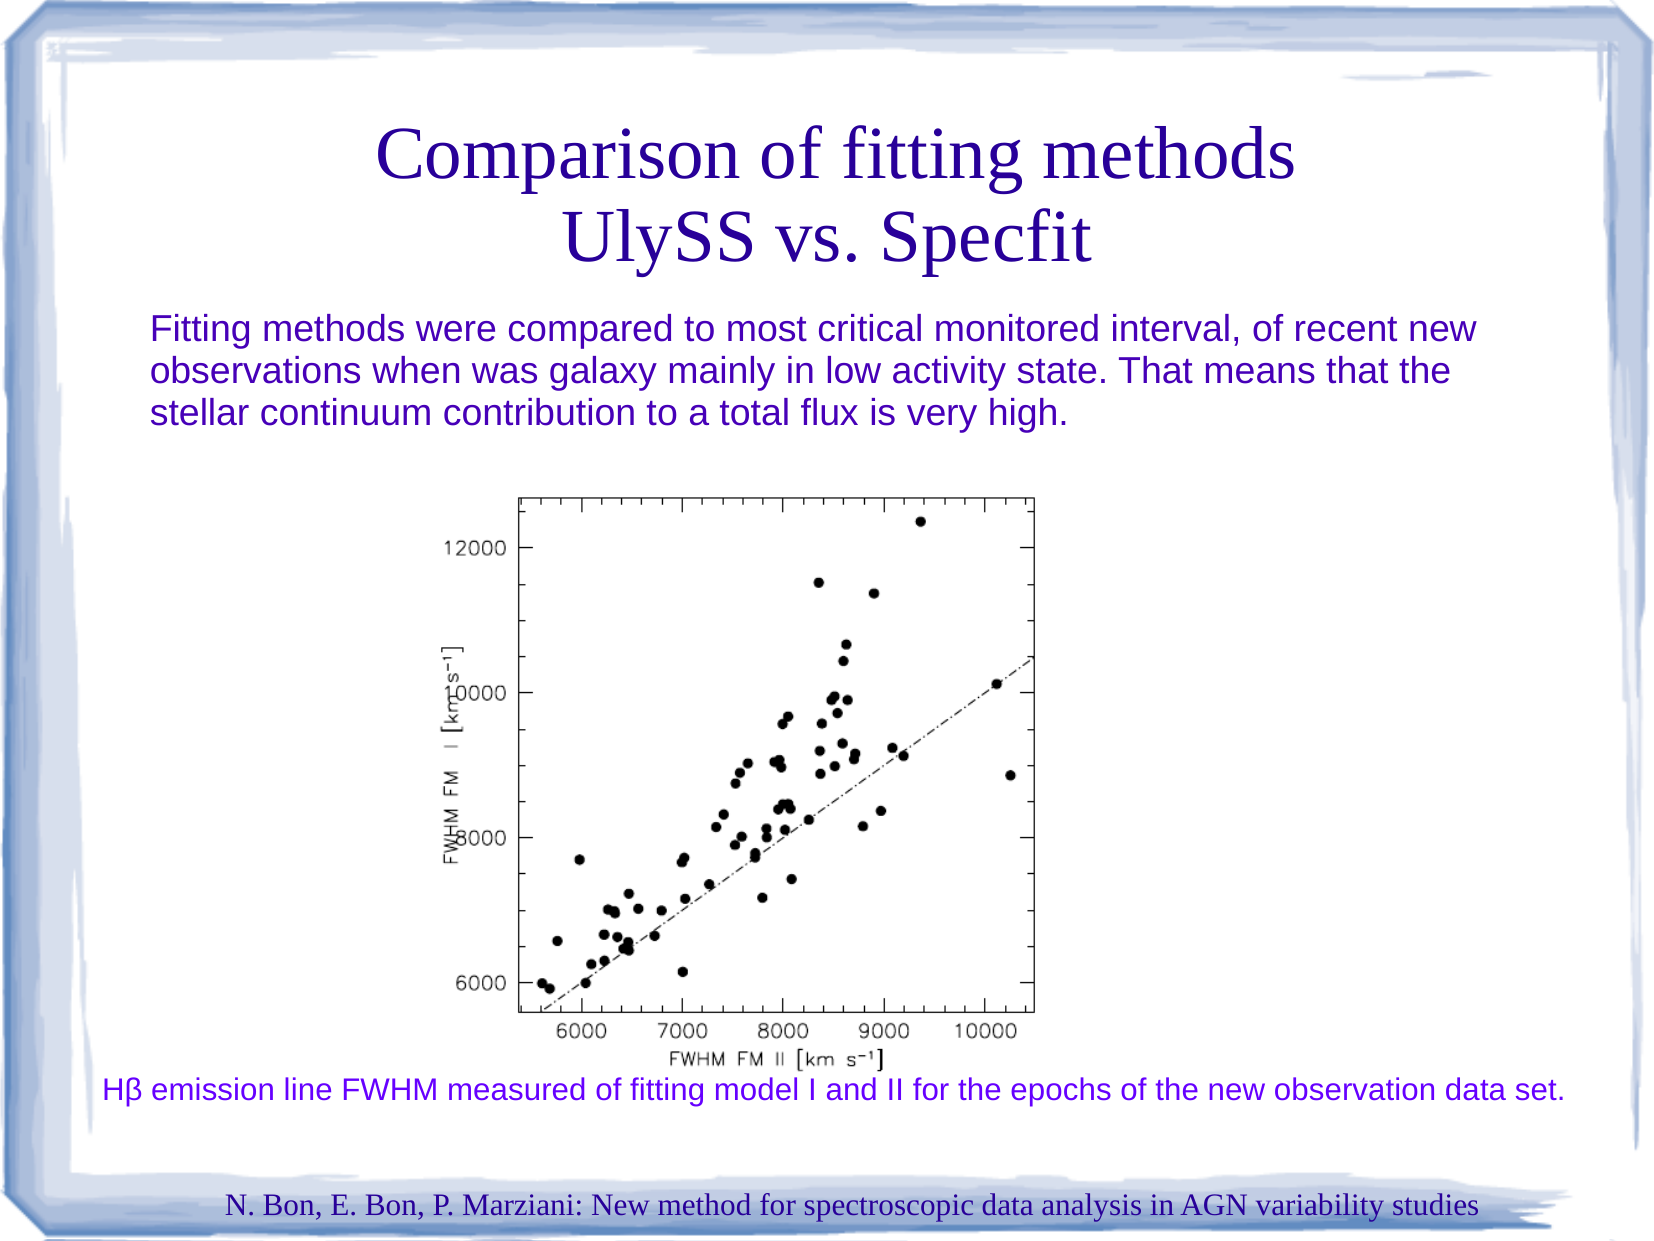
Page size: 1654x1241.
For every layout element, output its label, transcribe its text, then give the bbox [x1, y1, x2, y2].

text_box Hβ emission line FWHM measured of fitting model I and II for the epochs of the new observation data set. [87, 1065, 1606, 1184]
text_box N. Bon, E. Bon, P. Marziani: New method for spectroscopic data analysis in AGN variability studies [210, 1180, 1495, 1231]
picture [0, 0, 1654, 1241]
text_box Fitting methods were compared to most critical monitored interval, of recent new observations when was galaxy mainly in low activity state. That means that the stellar continuum contribution to a total flux is very high. [135, 300, 1546, 631]
title Comparison of fitting methods UlySS vs. Specfit [82, 0, 1571, 361]
